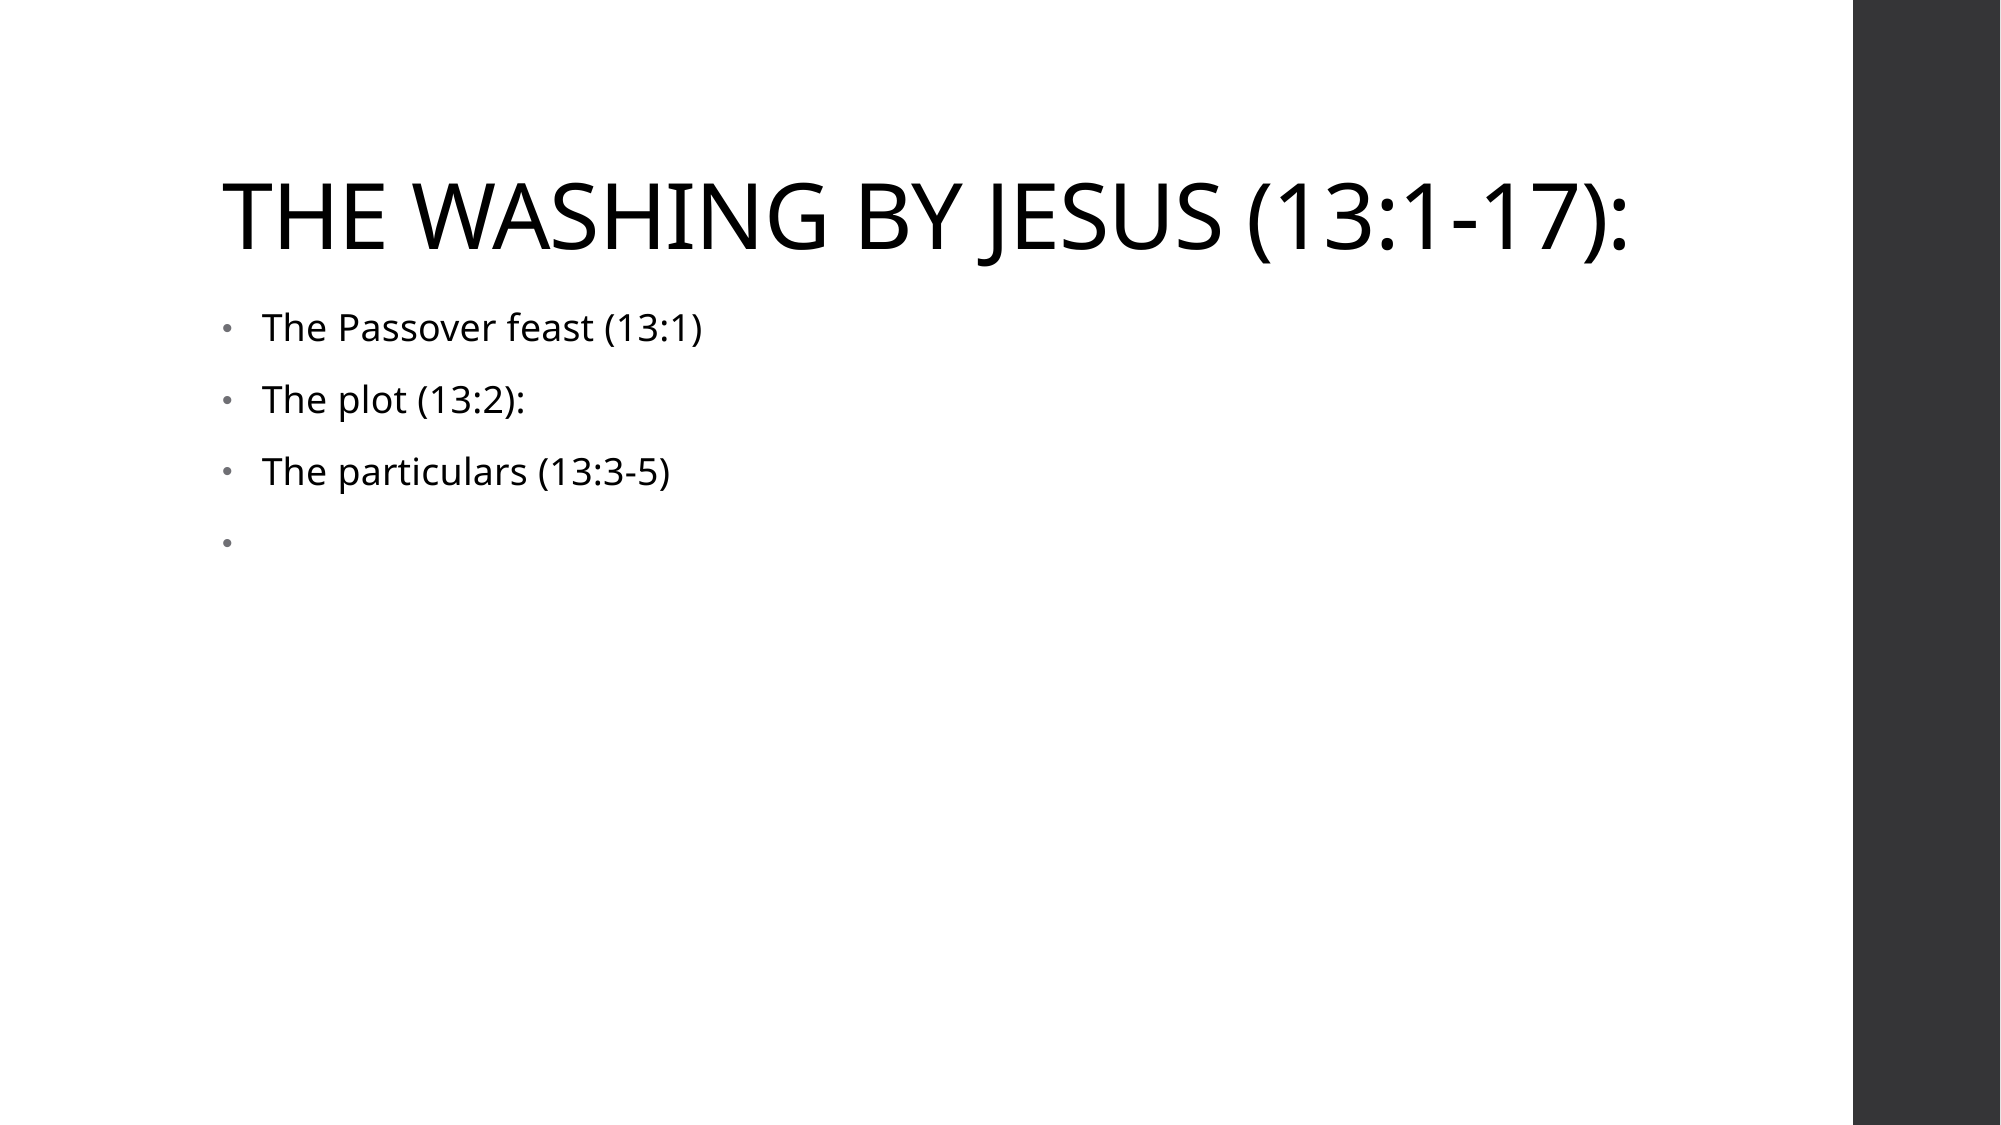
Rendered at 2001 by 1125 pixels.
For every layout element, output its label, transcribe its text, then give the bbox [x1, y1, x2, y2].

title THE WASHING BY JESUS (13:1-17): [206, 60, 1797, 278]
list The Passover feast (13:1) The plot (13:2): The particulars (13:3-5) [206, 299, 1617, 1014]
